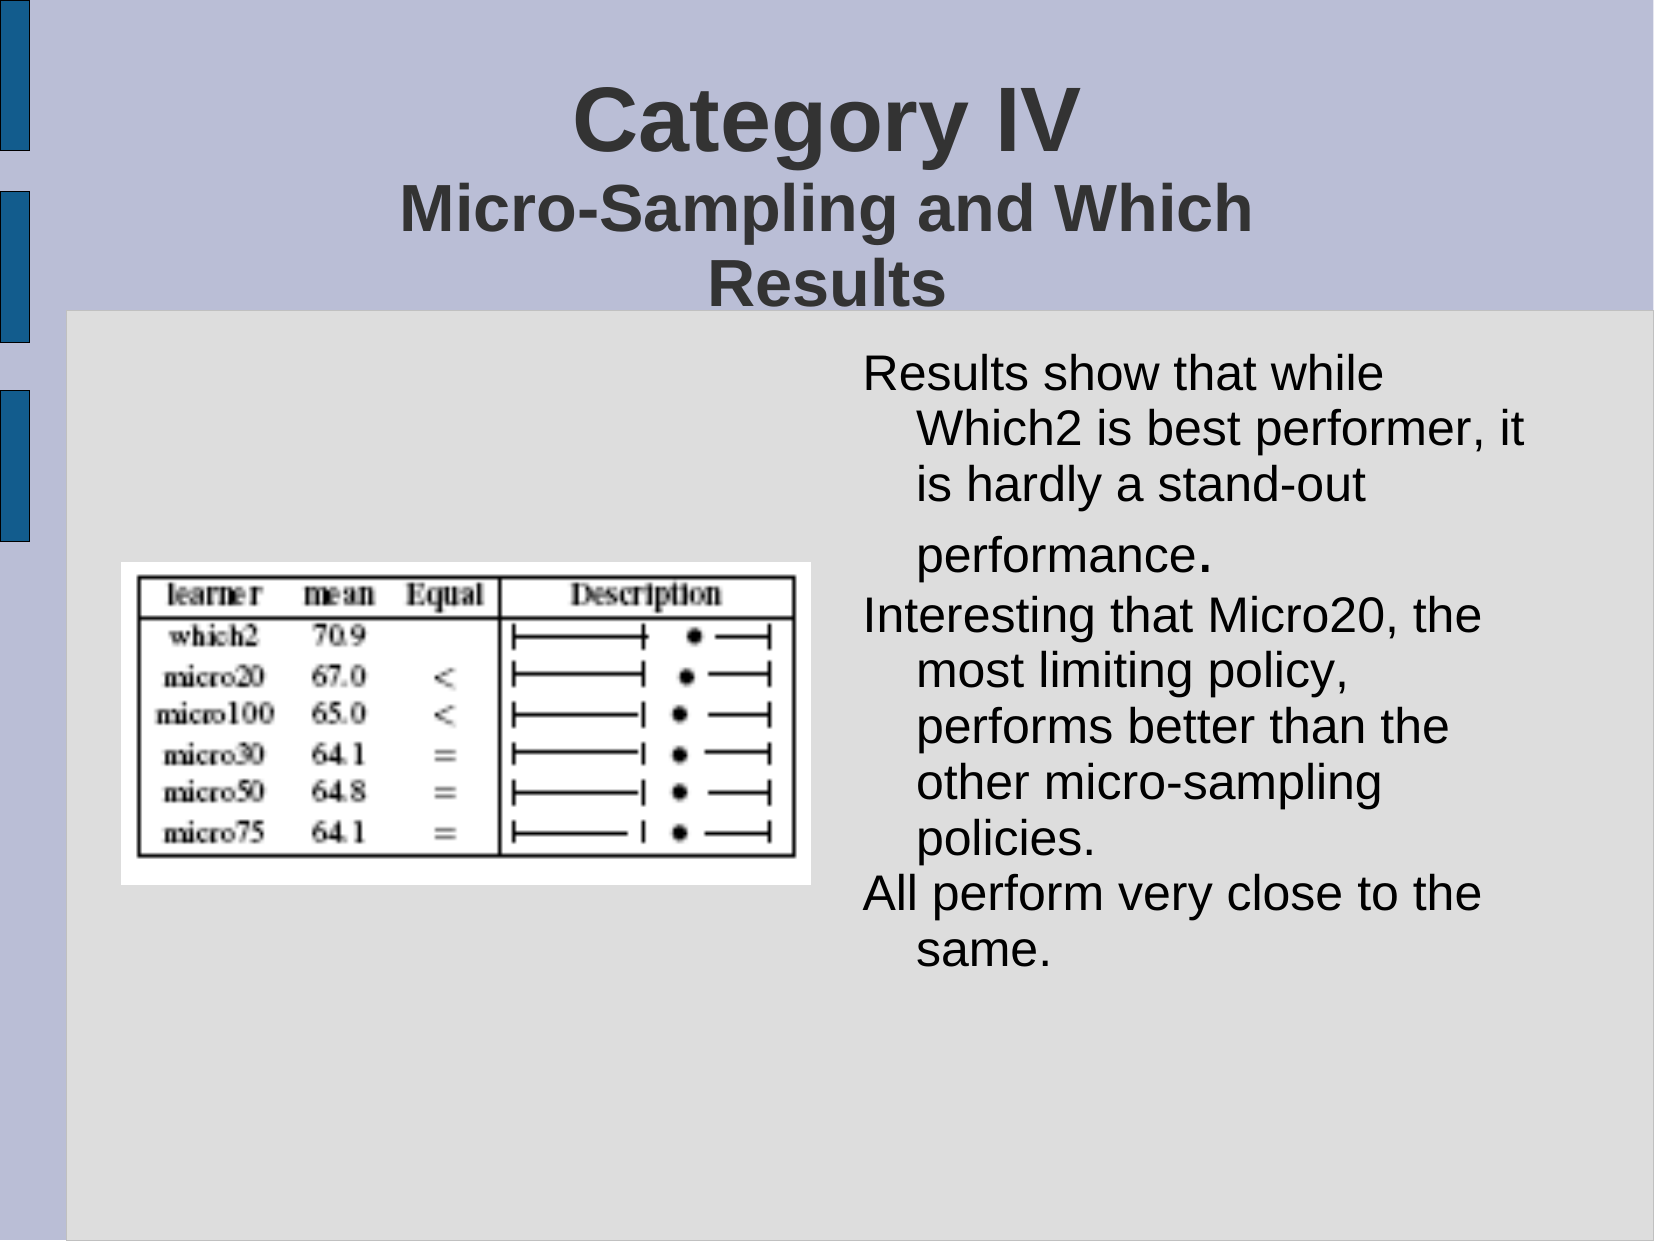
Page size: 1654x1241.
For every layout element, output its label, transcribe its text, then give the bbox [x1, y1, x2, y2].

title Category IV Micro-Sampling and Which Results [121, 68, 1534, 321]
list Results show that while Which2 is best performer, it is hardly a stand-out performance. Interesting that Micro20, the most limiting policy, performs better than the other micro-sampling policies. All perform very close to the same. [845, 344, 1535, 1127]
picture [121, 562, 811, 885]
